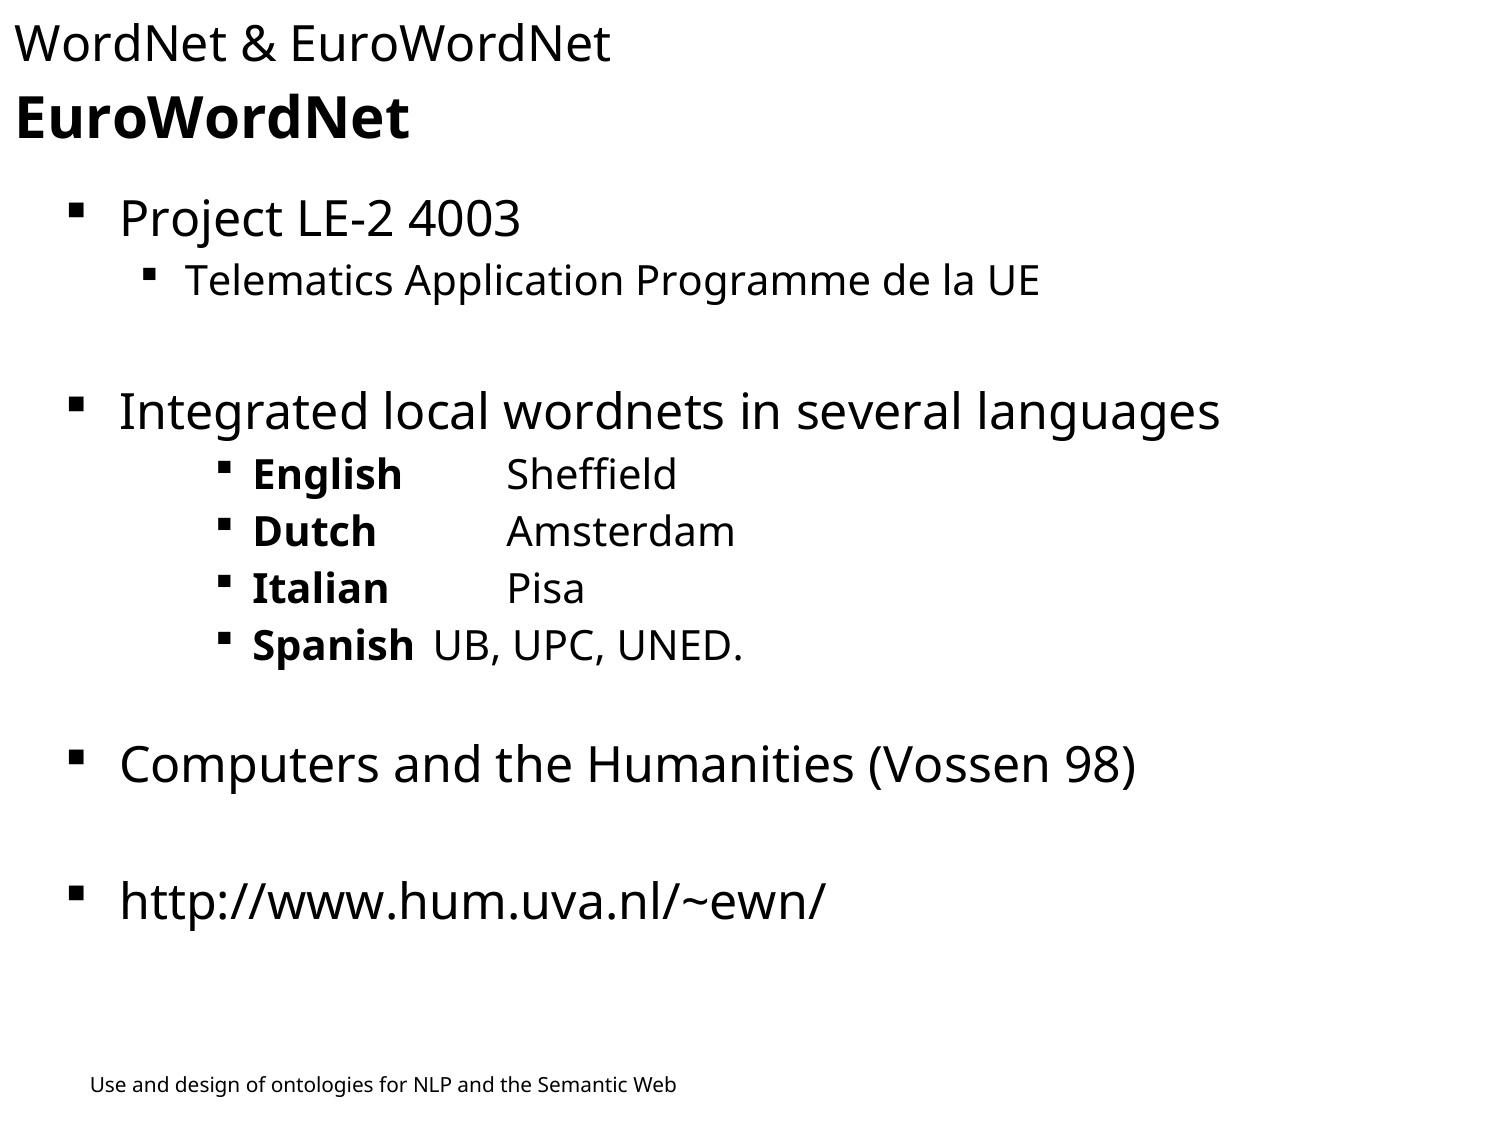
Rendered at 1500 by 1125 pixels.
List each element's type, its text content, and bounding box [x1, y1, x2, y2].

text_box WordNet & EuroWordNet EuroWordNet [0, 0, 1276, 138]
list Project LE-2 4003 Telematics Application Programme de la UE Integrated local wordnets in several languages English Sheffield Dutch Amsterdam Italian Pisa Spanish UB, UPC, UNED. Computers and the Humanities (Vossen 98) http://www.hum.uva.nl/~ewn/ [50, 174, 1463, 1026]
